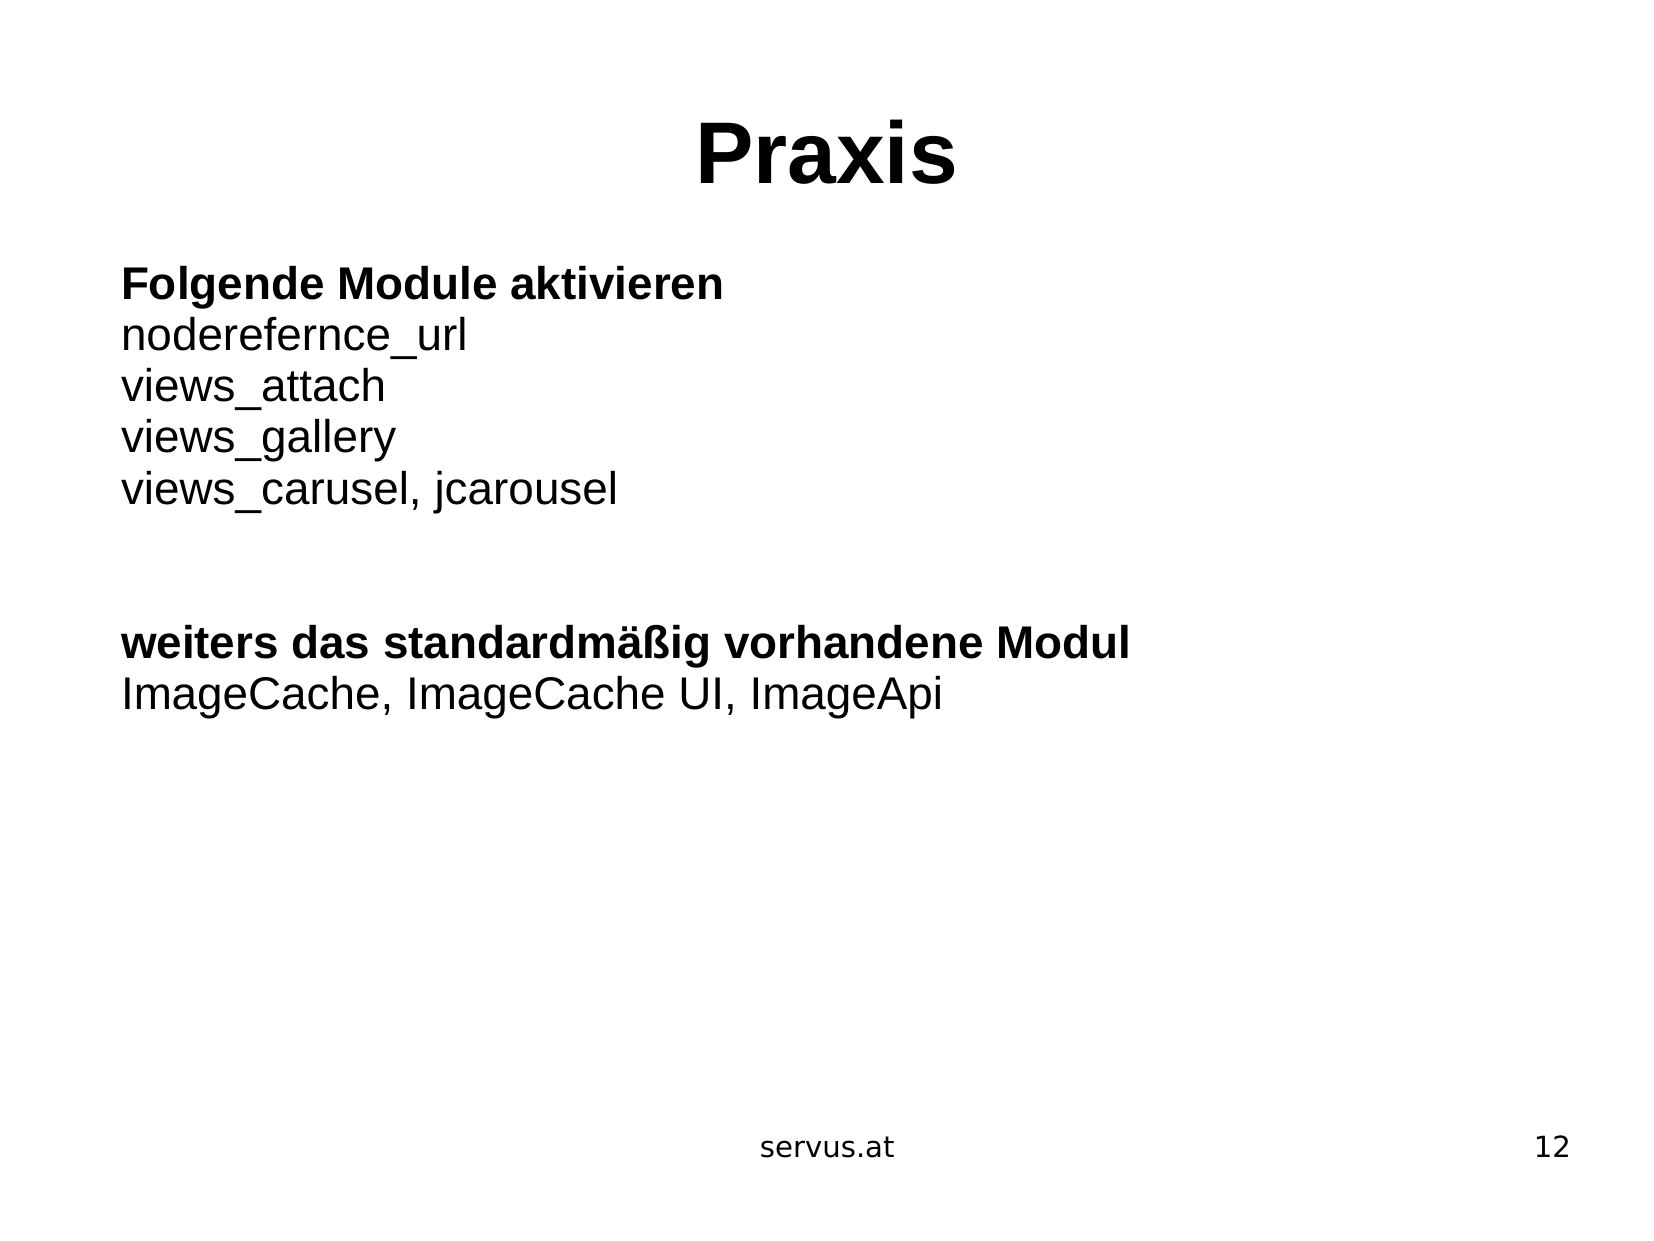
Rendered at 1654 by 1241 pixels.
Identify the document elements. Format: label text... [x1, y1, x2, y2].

text_box Folgende Module aktivieren noderefernce_url views_attach views_gallery views_carusel, jcarousel weiters das standardmäßig vorhandene Modul ImageCache, ImageCache UI, ImageApi [88, 250, 1536, 1093]
title Praxis [82, 56, 1571, 250]
